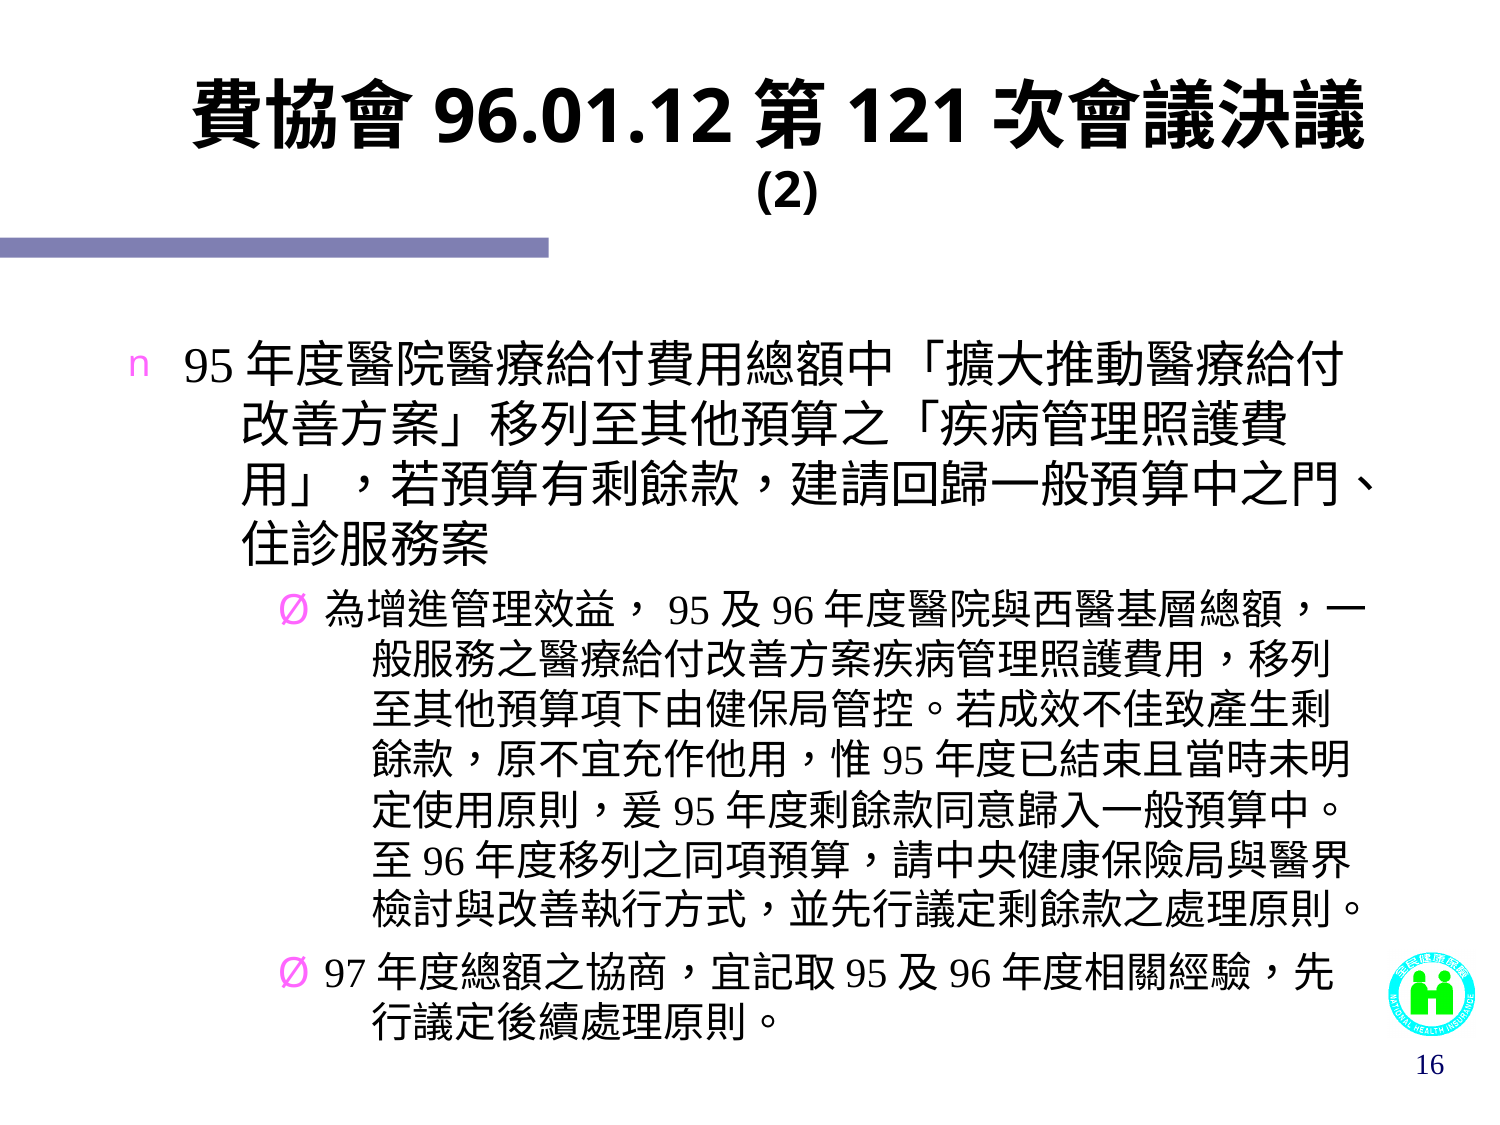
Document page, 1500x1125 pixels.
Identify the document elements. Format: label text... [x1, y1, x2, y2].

list 95年度醫院醫療給付費用總額中「擴大推動醫療給付改善方案」移列至其他預算之「疾病管理照護費用」，若預算有剩餘款，建請回歸一般預算中之門、住診服務案 為增進管理效益，95及96年度醫院與西醫基層總額，一般服務之醫療給付改善方案疾病管理照護費用，移列至其他預算項下由健保局管控。若成效不佳致產生剩餘款，原不宜充作他用，惟95年度已結束且當時未明定使用原則，爰95年度剩餘款同意歸入一般預算中。至96年度移列之同項預算，請中央健康保險局與醫界檢討與改善執行方式，並先行議定剩餘款之處理原則。 97年度總額之協商，宜記取95及96年度相關經驗，先行議定後續處理原則。 [112, 324, 1388, 1063]
text_box [1400, 1037, 1476, 1125]
title 費協會96.01.12第121次會議決議(2) [150, 37, 1426, 225]
